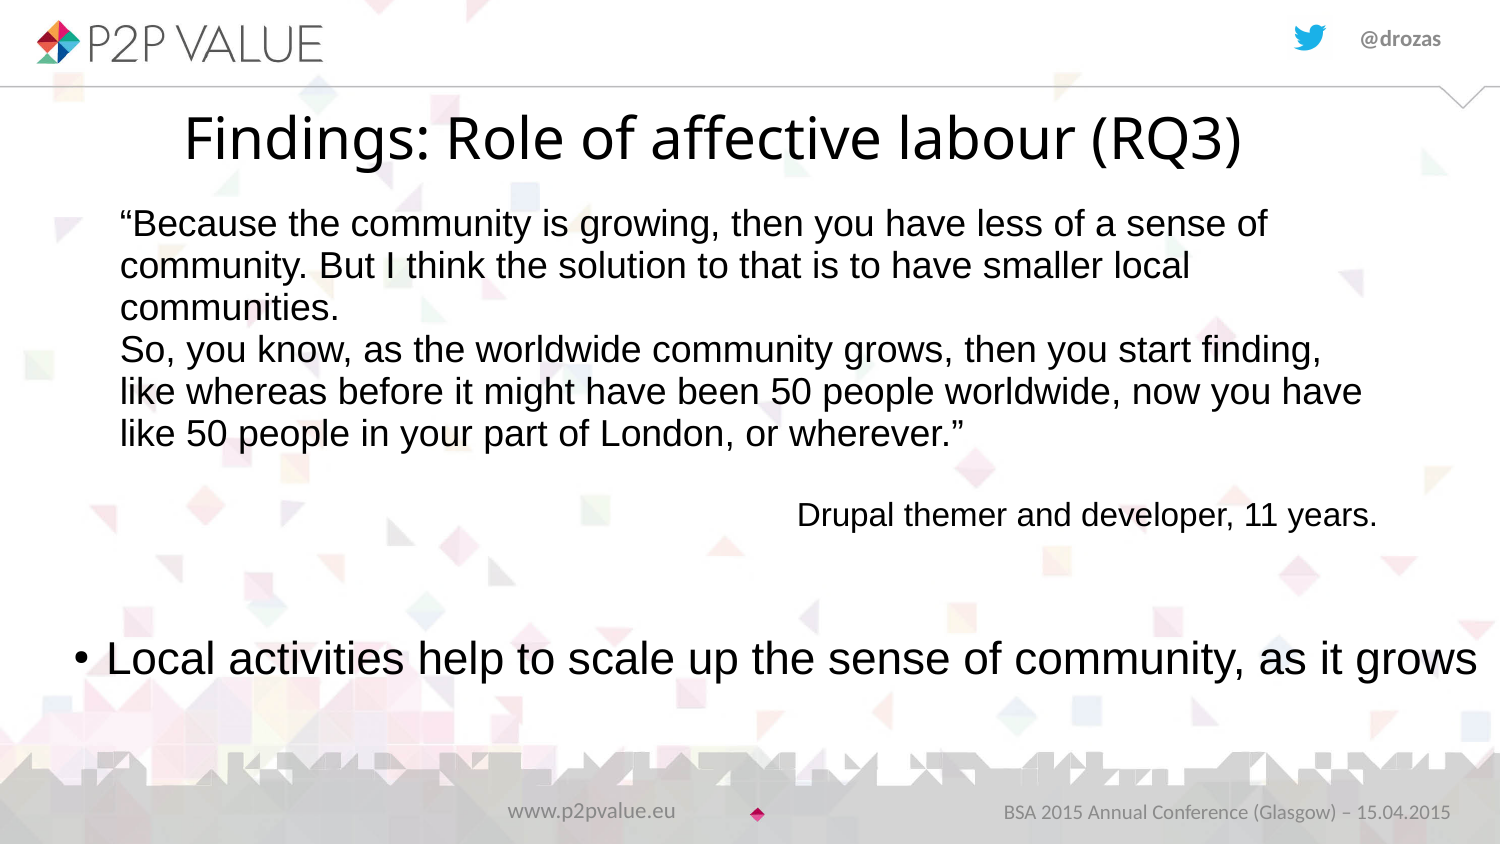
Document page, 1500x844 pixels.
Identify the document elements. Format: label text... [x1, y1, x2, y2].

text_box “Because the community is growing, then you have less of a sense of community. But I think the solution to that is to have smaller local communities. So, you know, as the worldwide community grows, then you start finding, like whereas before it might have been 50 people worldwide, now you have like 50 people in your part of London, or wherever.” Drupal themer and developer, 11 years. [105, 195, 1394, 600]
text_box Local activities help to scale up the sense of community, as it grows [60, 600, 1500, 766]
text_box @drozas [1333, 15, 1455, 60]
picture [0, 0, 1500, 844]
text_box www.p2pvalue.eu [501, 789, 720, 829]
text_box BSA 2015 Annual Conference (Glasgow) – 15.04.2015 [777, 788, 1470, 834]
title Findings: Role of affective labour (RQ3) [60, 92, 1366, 181]
